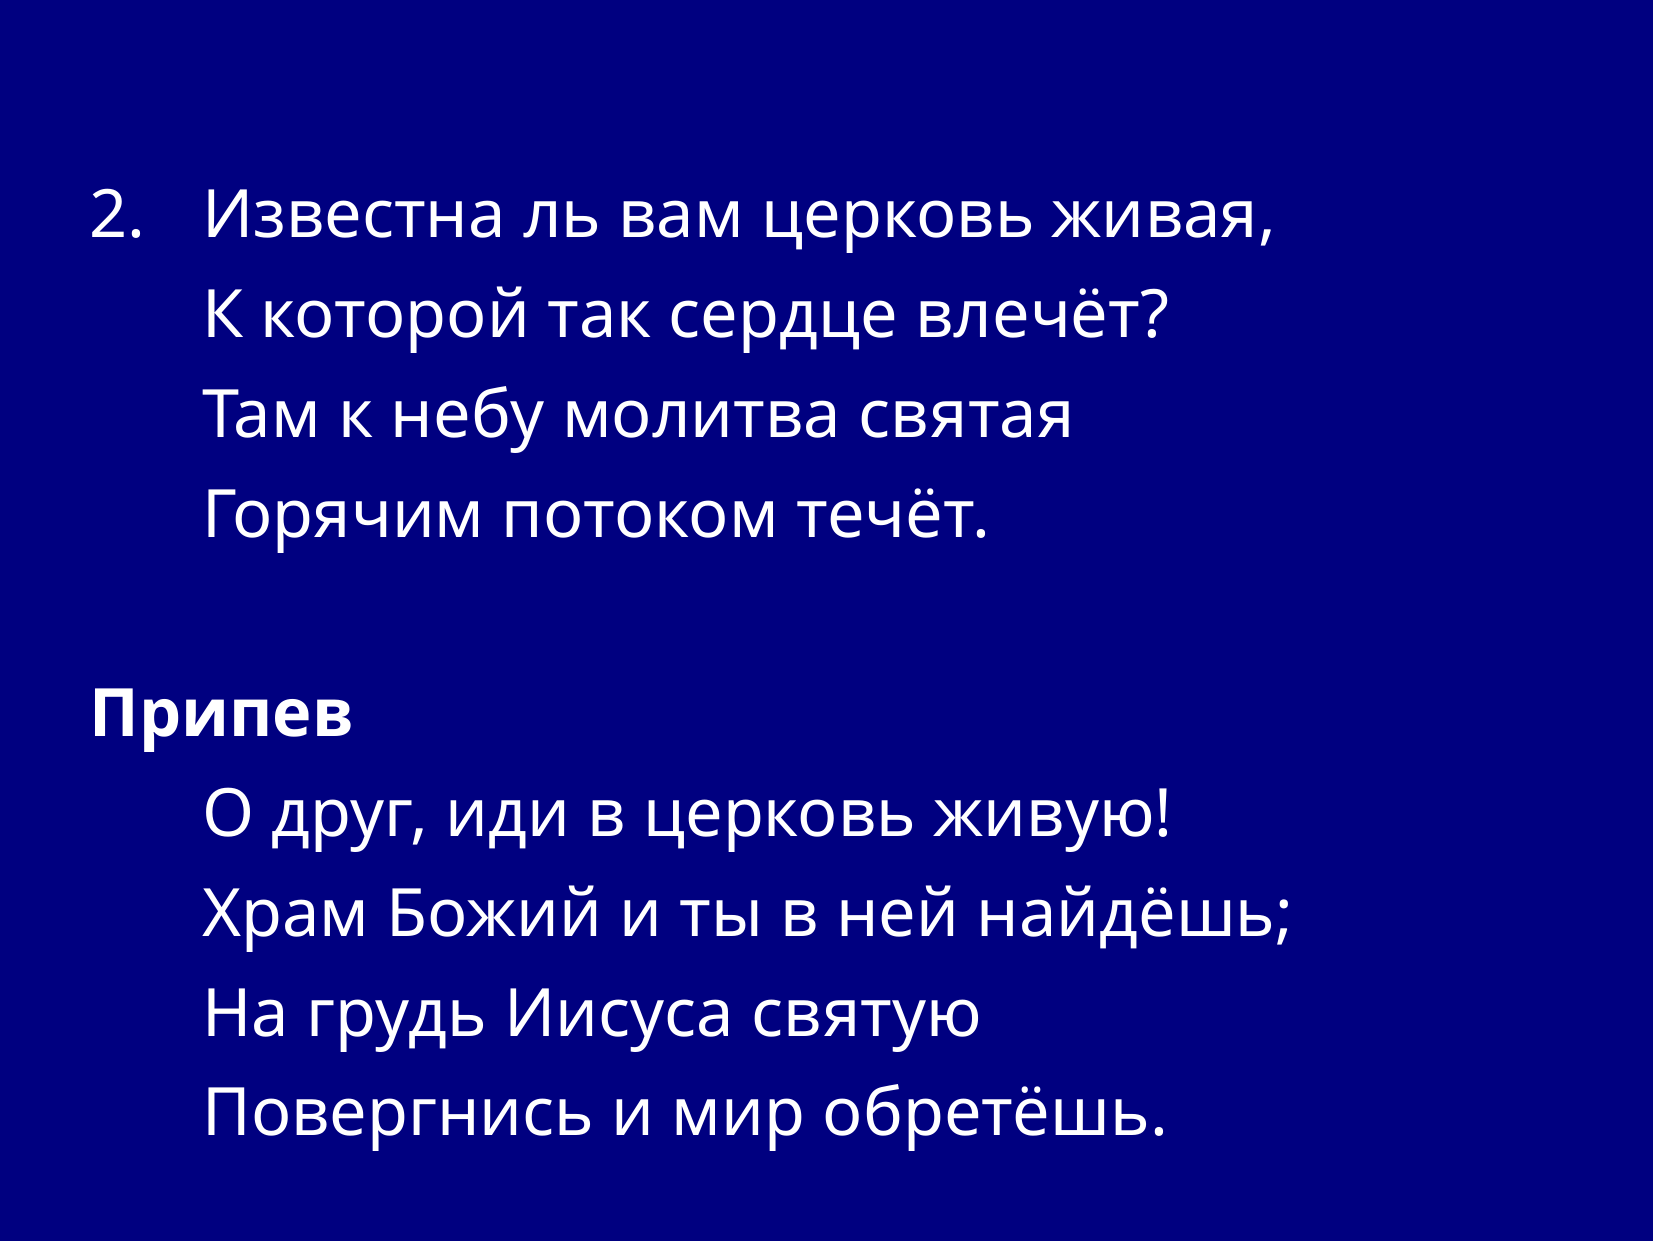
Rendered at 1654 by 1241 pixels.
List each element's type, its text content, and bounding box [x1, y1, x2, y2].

text_box 2. Известна ль вам церковь живая, К которой так сердце влечёт? Там к небу молитва святая Горячим потоком течёт. Припев О друг, иди в церковь живую! Храм Божий и ты в ней найдёшь; На грудь Иисуса святую Повергнись и мир обретёшь. [75, 150, 1576, 1163]
